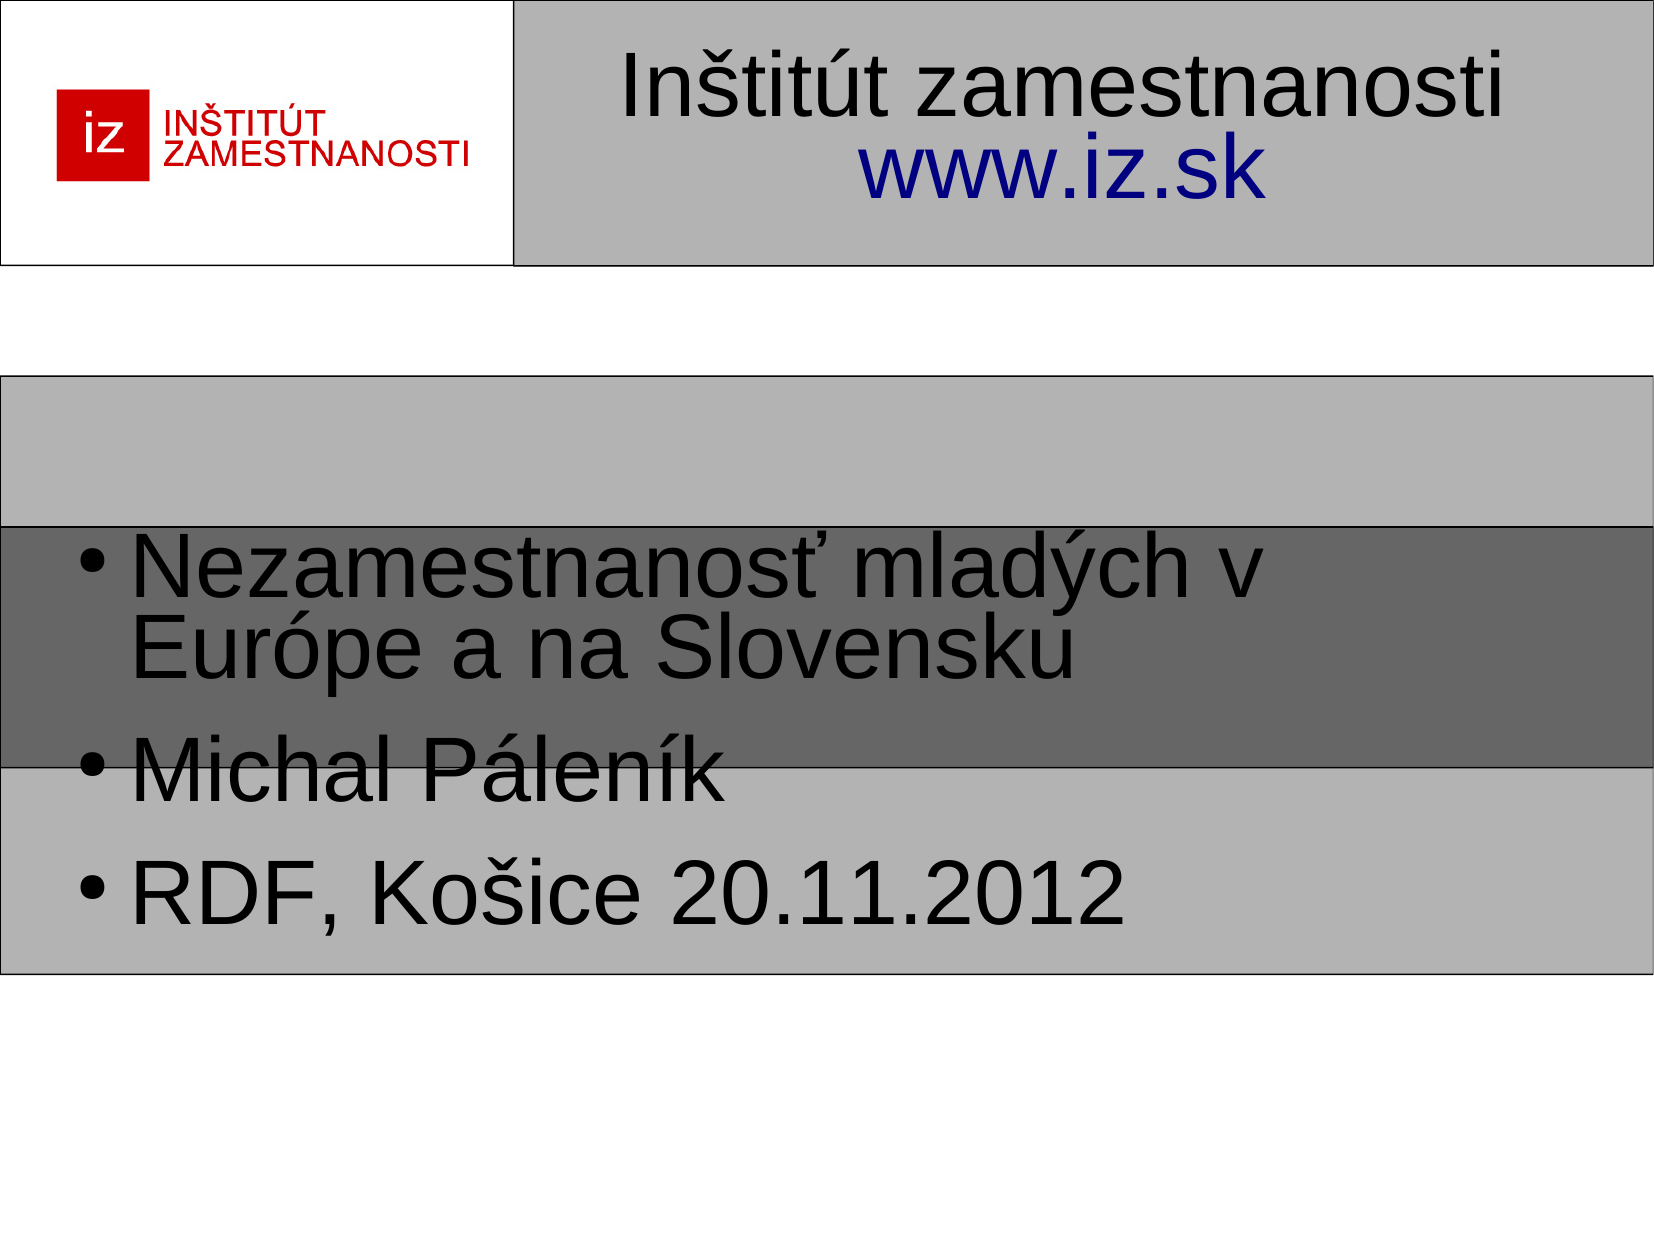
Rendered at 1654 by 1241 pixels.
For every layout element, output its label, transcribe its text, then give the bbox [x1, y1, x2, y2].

title Inštitút zamestnanosti www.iz.sk [561, 29, 1565, 237]
text_box [0, 376, 1654, 975]
list Nezamestnanosť mladých v Európe a na Slovensku Michal Páleník RDF, Košice 20.11.2012 [59, 531, 1506, 962]
picture [5, 8, 512, 257]
